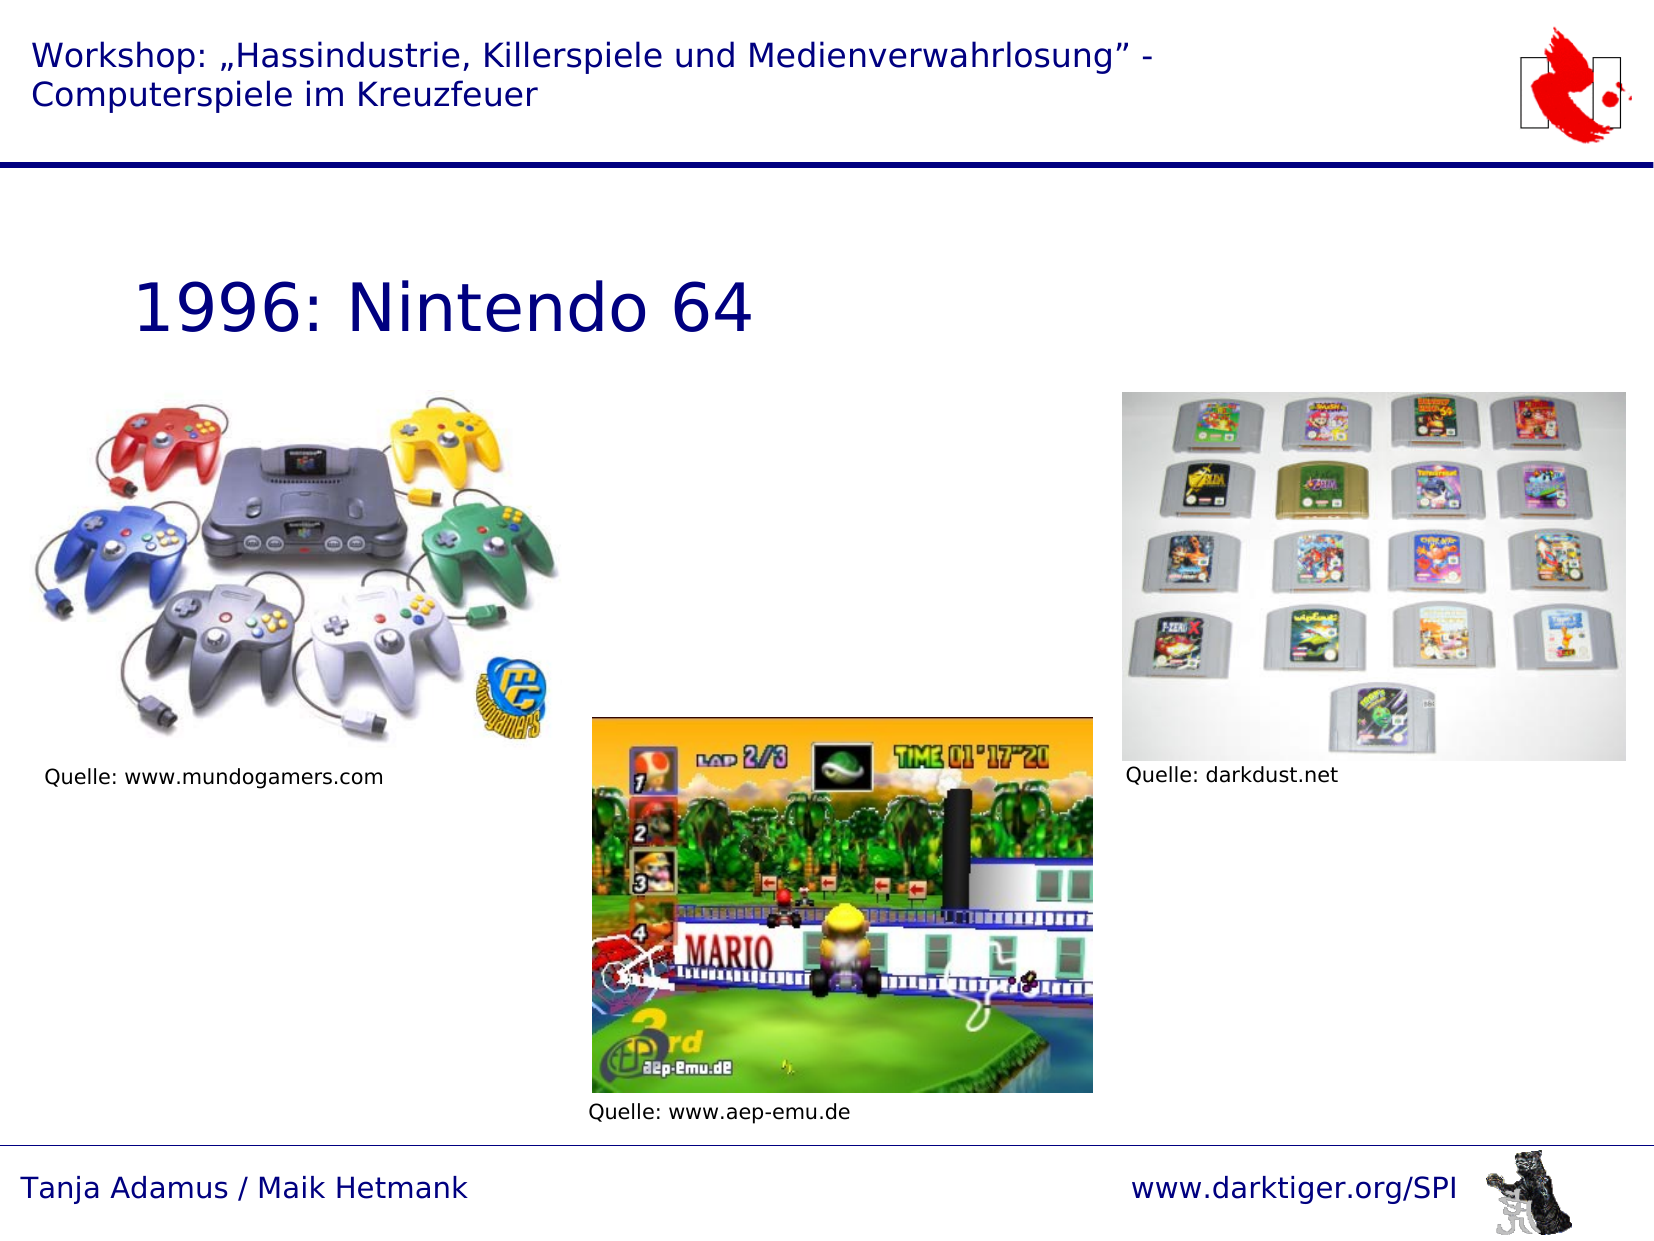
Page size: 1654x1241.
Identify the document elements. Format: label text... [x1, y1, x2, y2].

picture [1122, 392, 1626, 761]
text_box Quelle: www.mundogamers.com [29, 758, 399, 798]
picture [592, 717, 1093, 1093]
picture [1486, 1150, 1572, 1235]
picture [1503, 16, 1632, 148]
text_box Quelle: www.aep-emu.de [573, 1092, 866, 1132]
text_box Quelle: darkdust.net [1110, 755, 1354, 796]
text_box 1996: Nintendo 64 [118, 261, 1447, 355]
text_box Workshop: „Hassindustrie, Killerspiele und Medienverwahrlosung” - Computerspiele im Kreuzfeuer [16, 29, 1418, 178]
picture [29, 390, 562, 750]
